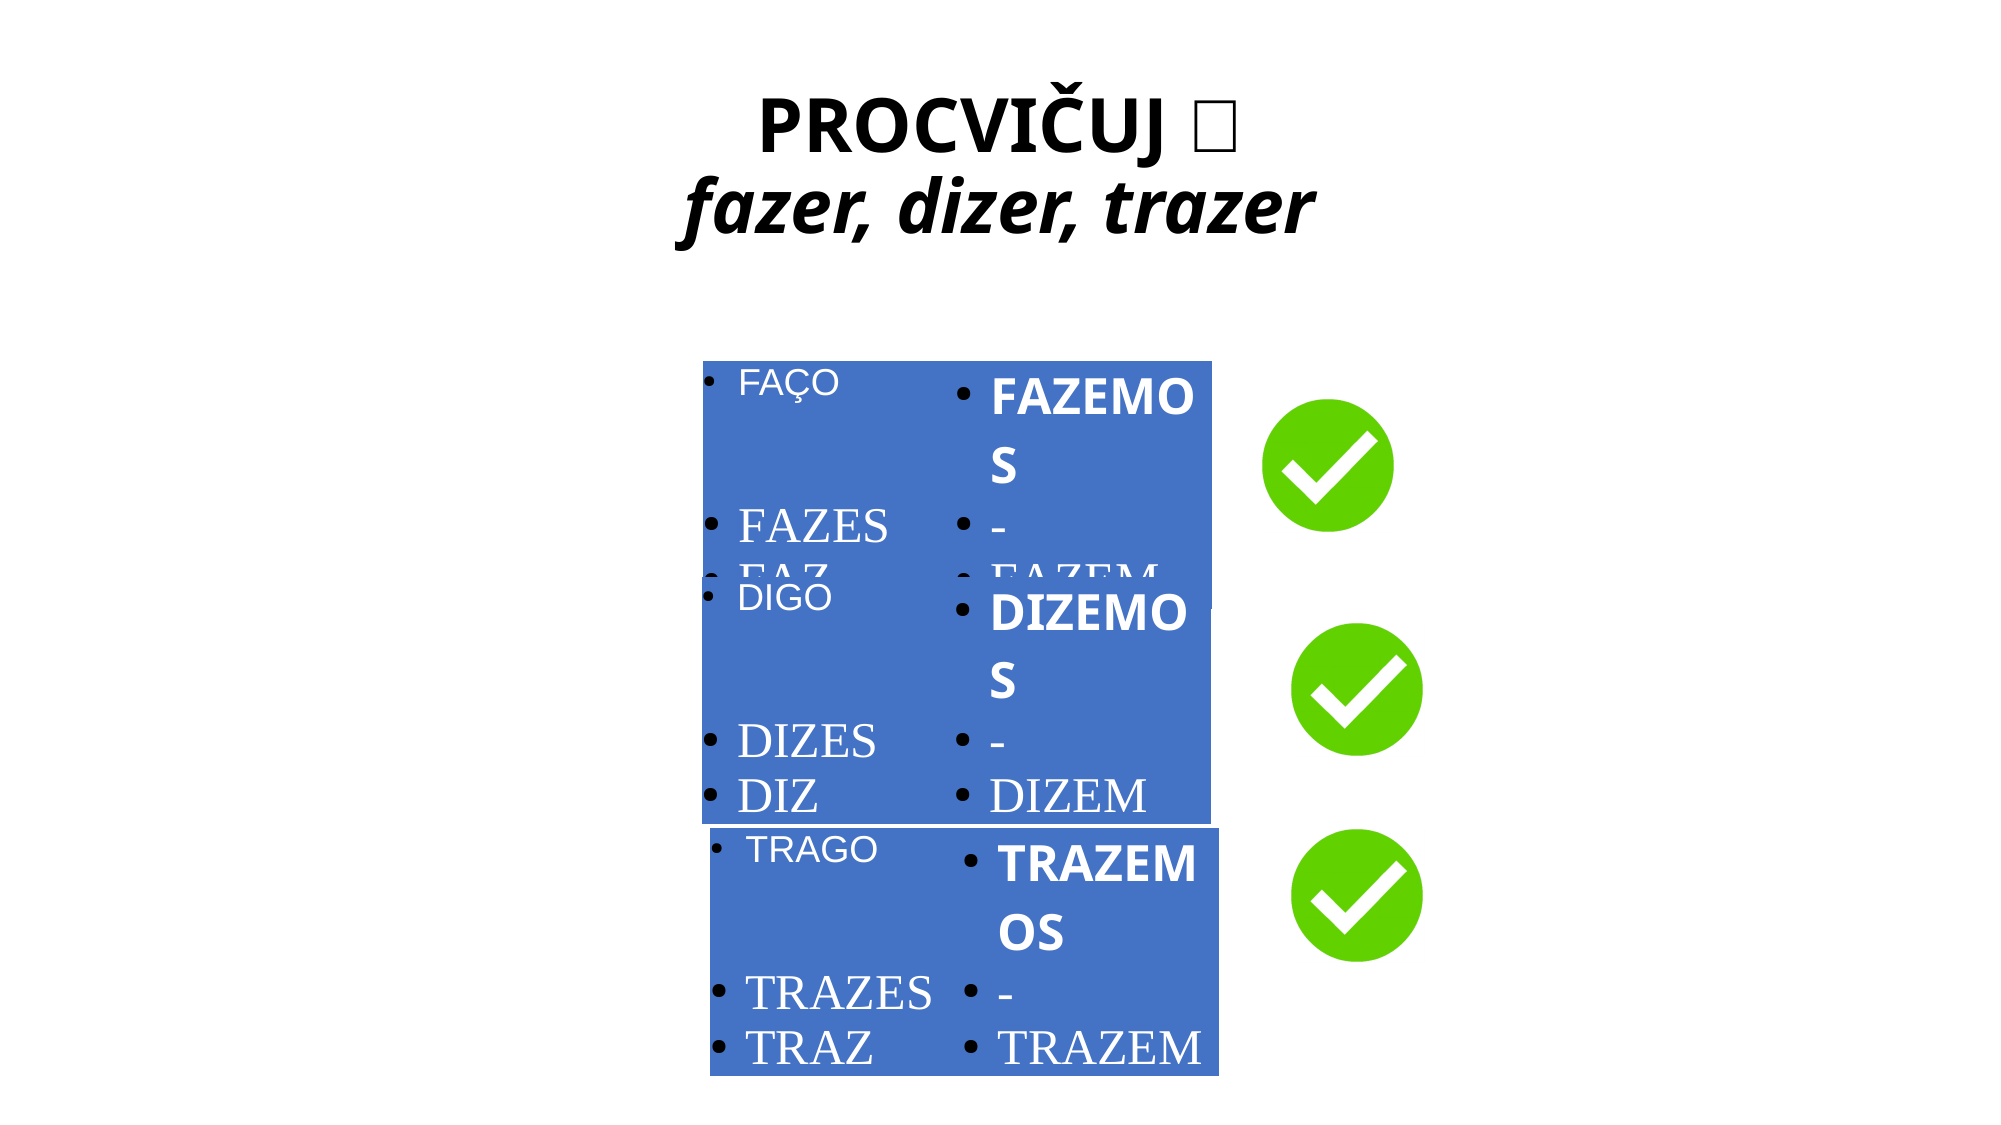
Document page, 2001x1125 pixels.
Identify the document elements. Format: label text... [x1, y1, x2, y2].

title PROCVIČUJ  fazer, dizer, trazer [137, 59, 1863, 278]
table_cell FAZES [703, 498, 955, 553]
picture [1290, 828, 1425, 963]
picture [1290, 622, 1425, 757]
table_cell TRAZES [710, 965, 962, 1020]
table_cell TRAZEM [962, 1020, 1219, 1076]
table_header FAZEMOS [955, 361, 1212, 498]
table_header DIZEMOS [954, 577, 1211, 713]
table_header TRAGO [710, 828, 962, 965]
table_header TRAZEMOS [962, 828, 1219, 965]
table_cell DIZES [702, 713, 954, 768]
table_cell - [962, 965, 1219, 1020]
table_cell FAZ [778, 568, 785, 577]
table_cell DIZEM [954, 768, 1211, 824]
table_cell - [954, 713, 1211, 768]
table_header DIGO [702, 577, 954, 713]
picture [1261, 398, 1396, 533]
table_cell FAZ [703, 553, 955, 577]
table_cell TRAZ [710, 1020, 962, 1076]
table_cell - [955, 498, 1212, 553]
table_header FAÇO [703, 361, 955, 498]
table_cell FAZEM [955, 553, 1212, 609]
table_cell DIZ [702, 768, 954, 824]
